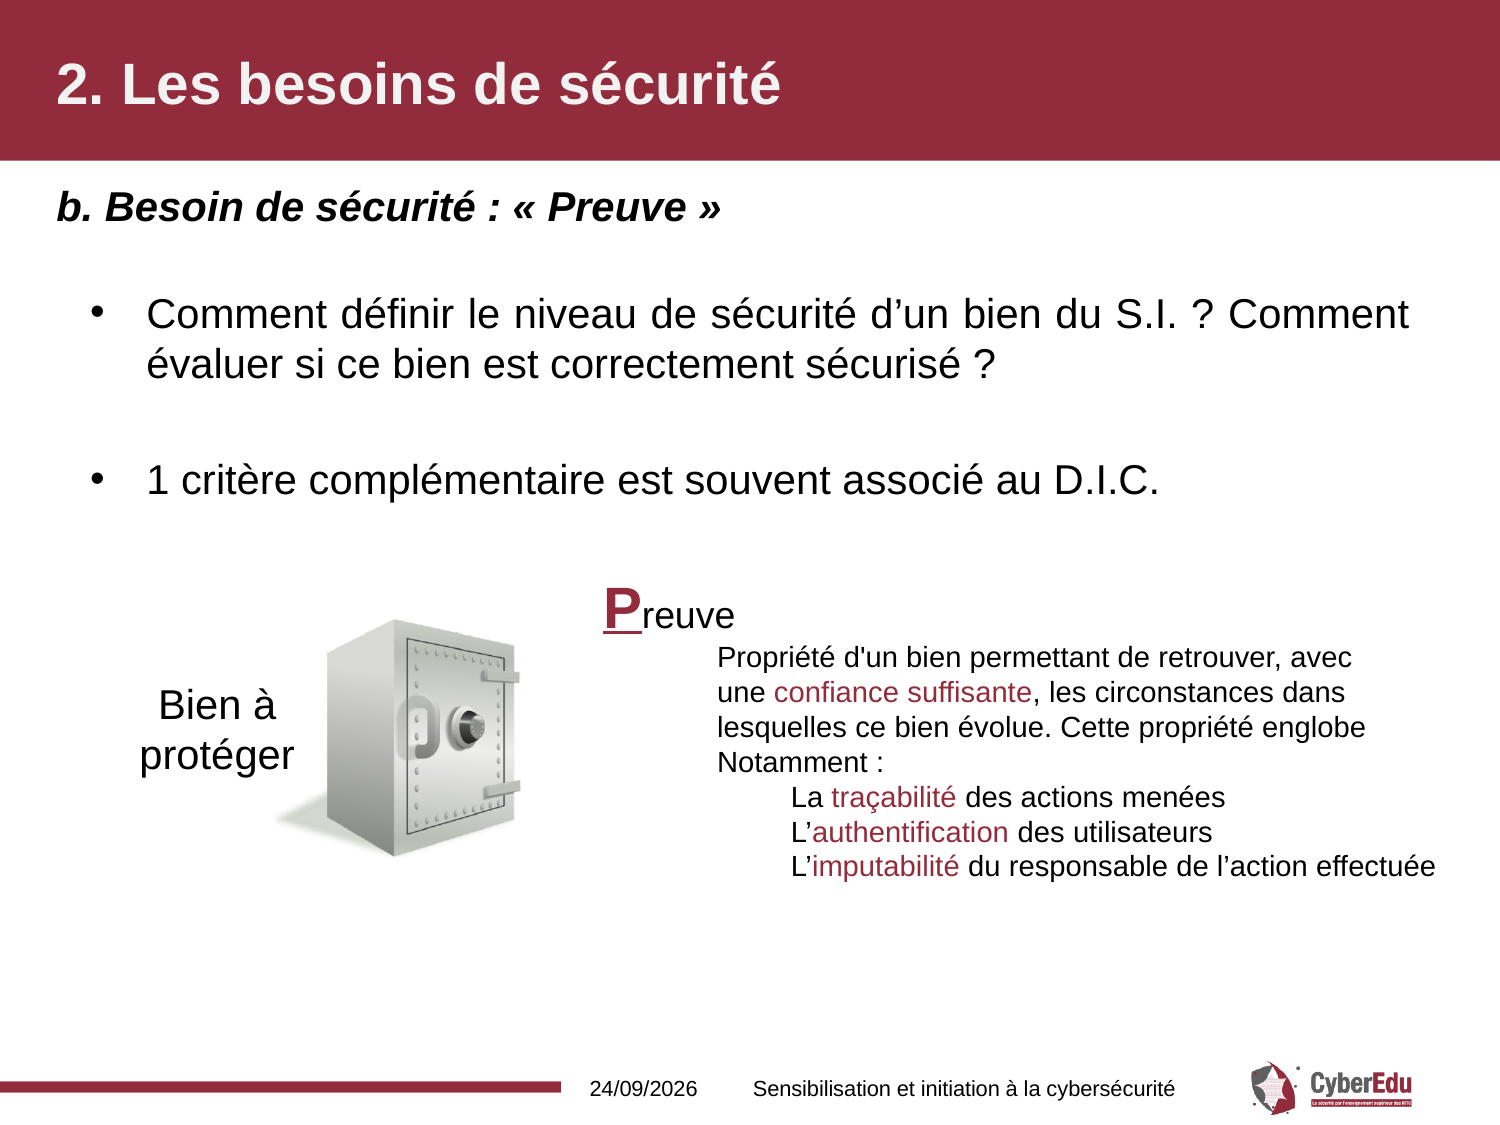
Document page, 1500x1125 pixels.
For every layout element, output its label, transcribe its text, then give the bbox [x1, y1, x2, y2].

text_box Bien à protéger [124, 670, 310, 786]
text_box Propriété d'un bien permettant de retrouver, avec une confiance suffisante, les circonstances dans lesquelles ce bien évolue. Cette propriété englobe Notamment : La traçabilité des actions menées L’authentification des utilisateurs L’imputabilité du responsable de l’action effectuée [702, 630, 1452, 891]
list Comment définir le niveau de sécurité d’un bien du S.I. ? Comment évaluer si ce bien est correctement sécurisé ? 1 critère complémentaire est souvent associé au D.I.C. [75, 278, 1425, 1035]
picture [271, 618, 521, 858]
title 2. Les besoins de sécurité [41, 1, 1471, 161]
picture [1246, 1060, 1412, 1115]
slide_number 15/11/2020 [561, 1057, 727, 1118]
list b. Besoin de sécurité : « Preuve » [41, 172, 1471, 268]
text_box Preuve [588, 562, 751, 648]
footer Sensibilisation et initiation à la cybersécurité [738, 1057, 1236, 1118]
